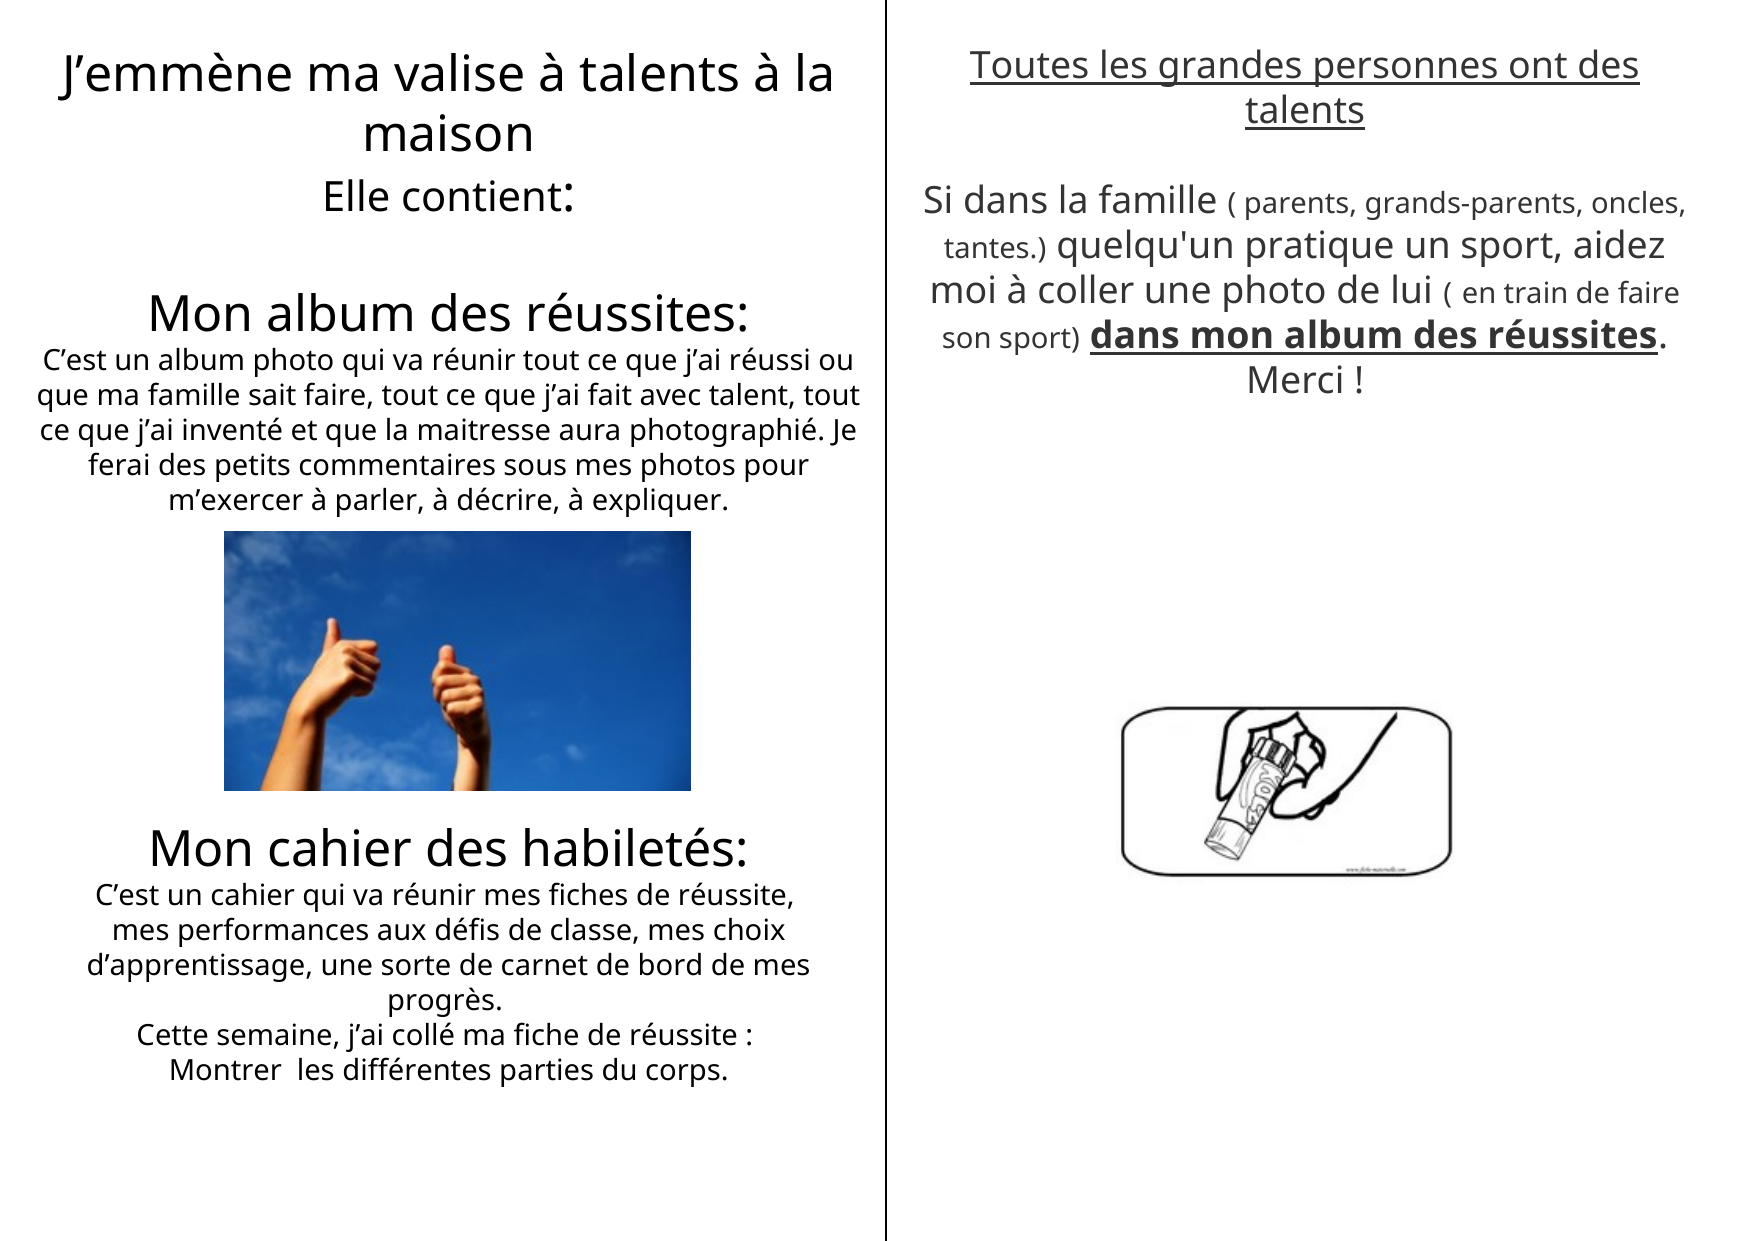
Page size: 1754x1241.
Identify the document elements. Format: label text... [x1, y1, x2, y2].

text_box Toutes les grandes personnes ont des talents Si dans la famille ( parents, grands-parents, oncles, tantes.) quelqu'un pratique un sport, aidez moi à coller une photo de lui ( en train de faire son sport) dans mon album des réussites. Merci ! [909, 35, 1701, 1170]
picture [1098, 696, 1479, 885]
text_box J’emmène ma valise à talents à la maison Elle contient: Mon album des réussites: C’est un album photo qui va réunir tout ce que j’ai réussi ou que ma famille sait faire, tout ce que j’ai fait avec talent, tout ce que j’ai inventé et que la maitresse aura photographié. Je ferai des petits commentaires sous mes photos pour m’exercer à parler, à décrire, à expliquer. Mon cahier des habiletés: C’est un cahier qui va réunir mes fiches de réussite, mes performances aux défis de classe, mes choix d’apprentissage, une sorte de carnet de bord de mes progrès. Cette semaine, j’ai collé ma fiche de réussite : Montrer les différentes parties du corps. [23, 35, 875, 1193]
picture [224, 531, 691, 791]
